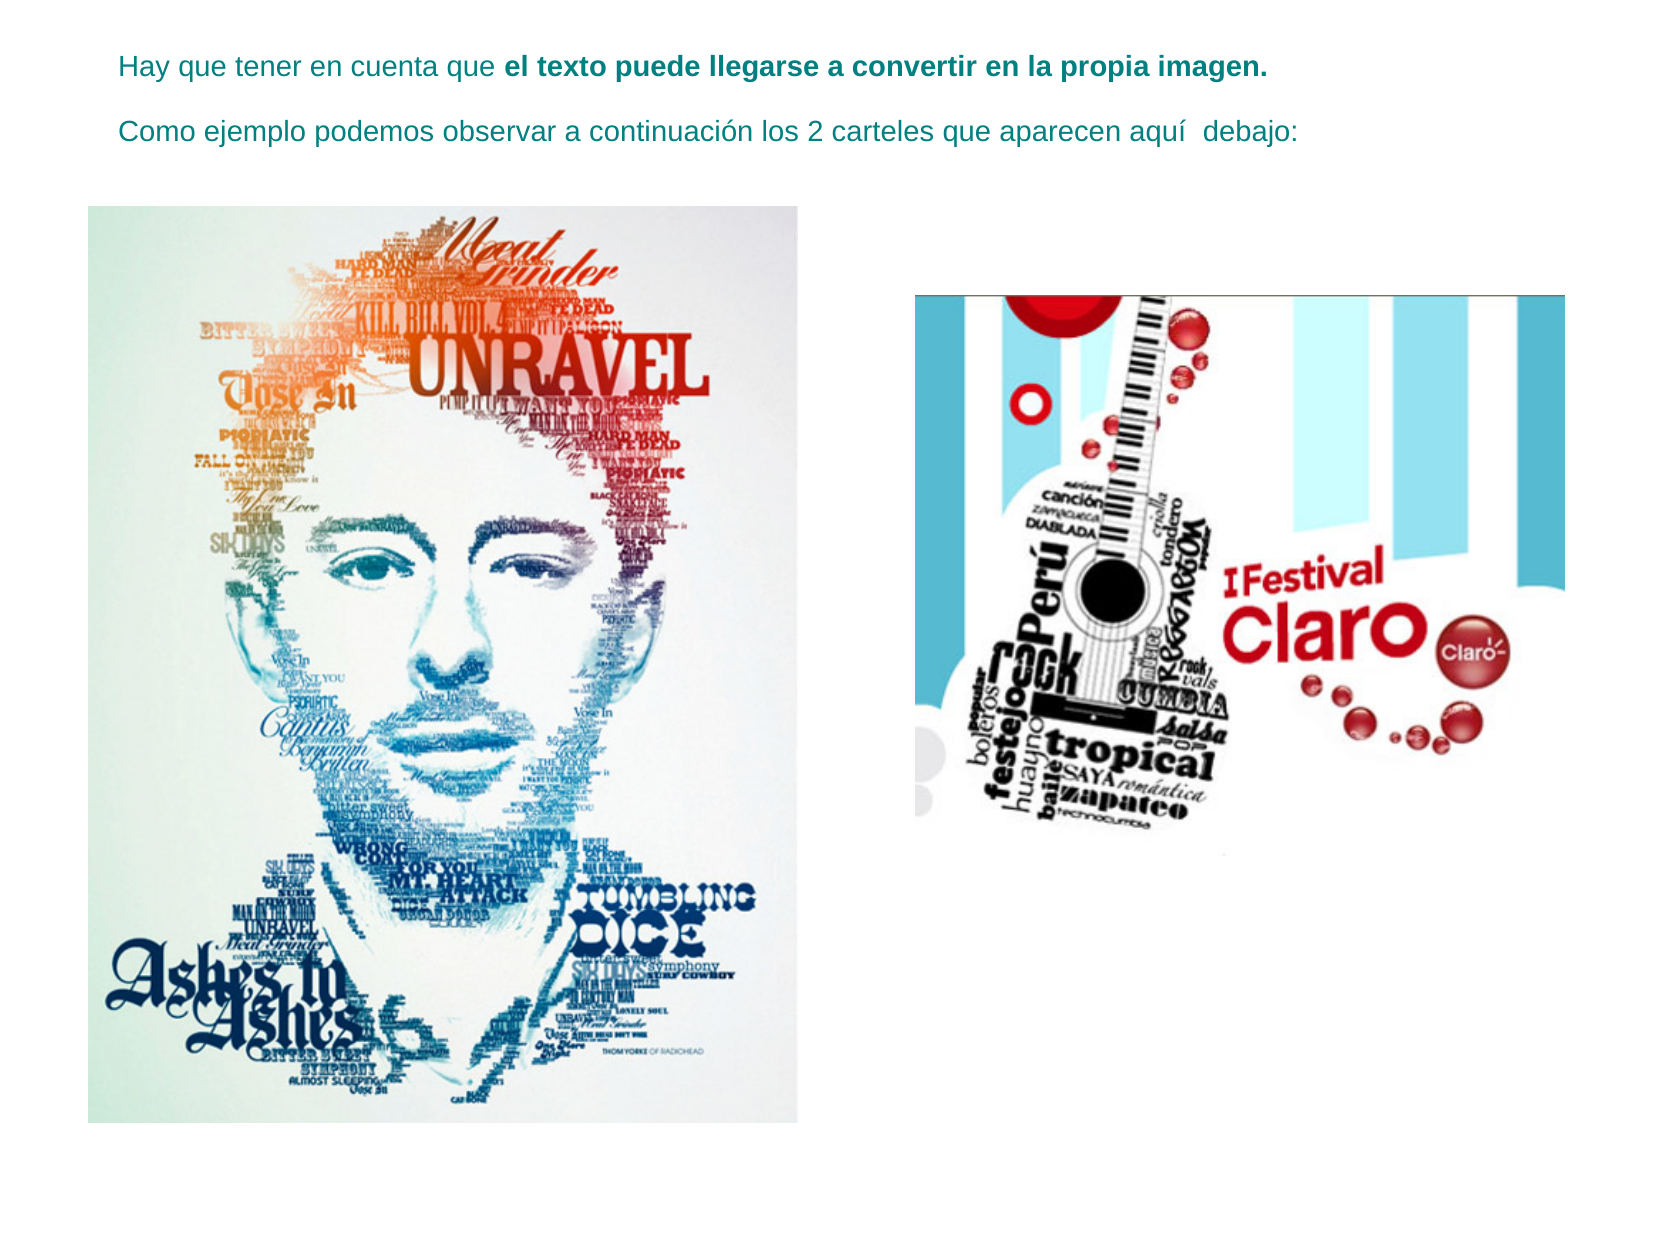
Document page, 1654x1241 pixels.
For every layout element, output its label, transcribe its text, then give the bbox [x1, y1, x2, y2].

picture [88, 206, 798, 1123]
title Hay que tener en cuenta que el texto puede llegarse a convertir en la propia imagen. Como ejemplo podemos observar a continuación los 2 carteles que aparecen aquí debajo: [118, 48, 1577, 149]
picture [915, 295, 1565, 857]
